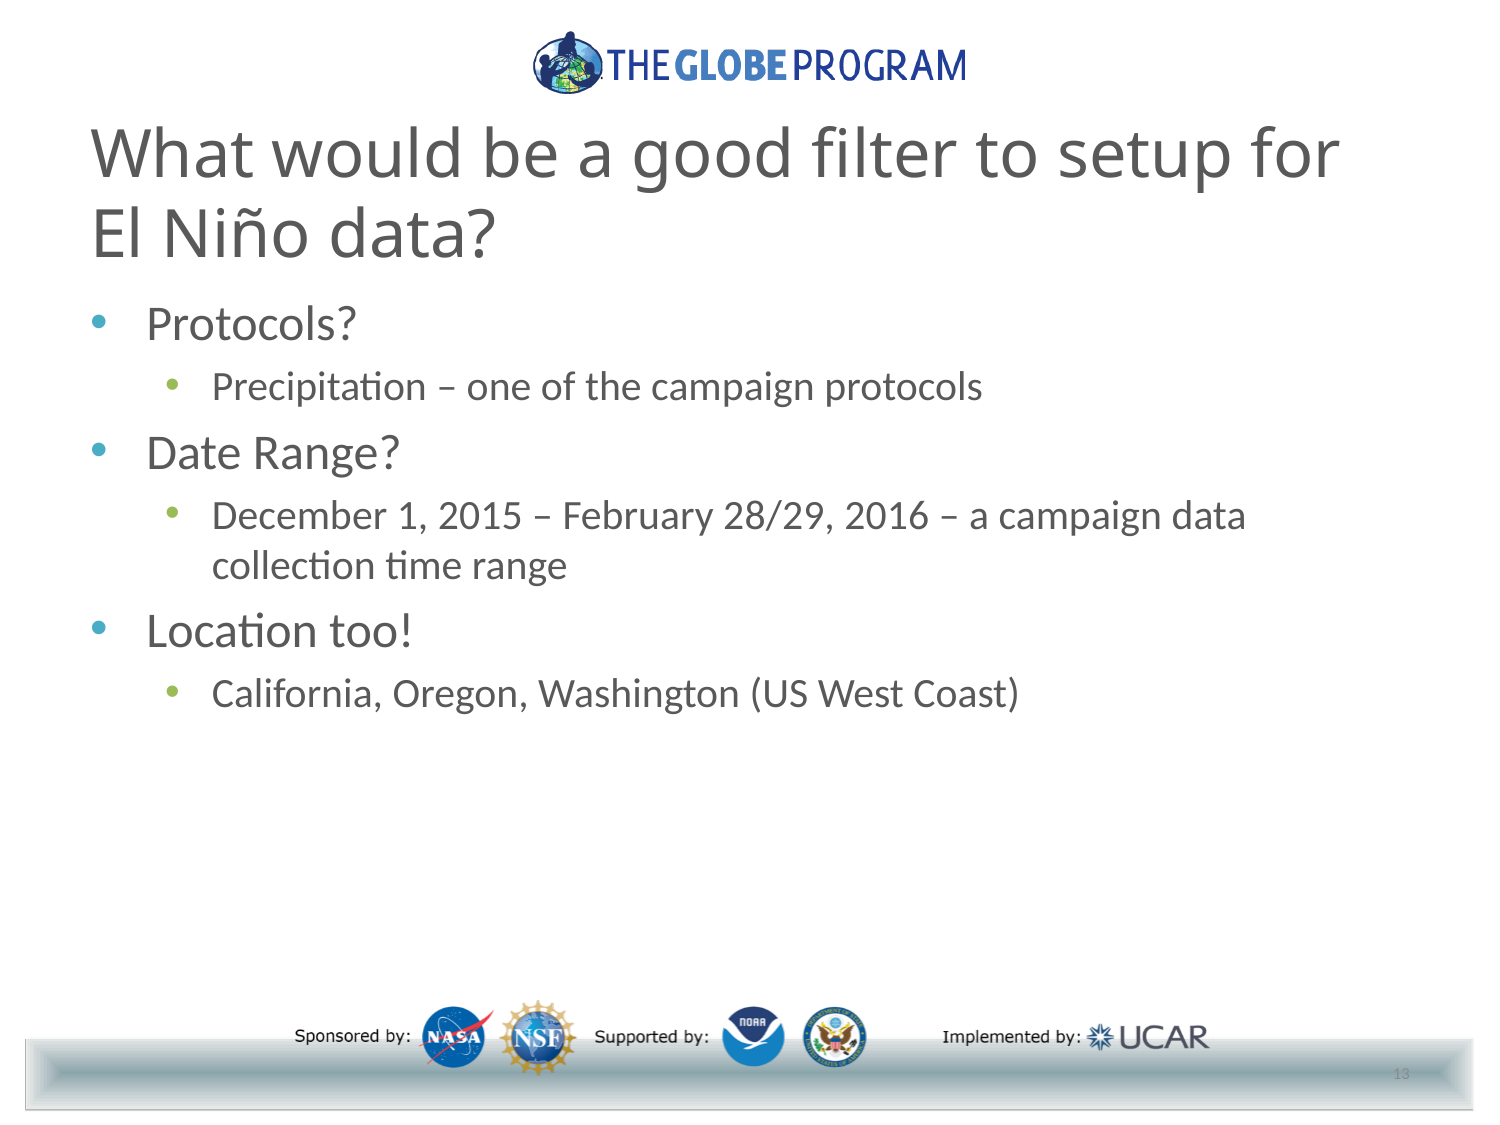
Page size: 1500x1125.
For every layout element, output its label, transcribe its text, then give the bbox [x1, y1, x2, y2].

slide_number <number> [1074, 1042, 1425, 1103]
title What would be a good filter to setup for El Niño data? [75, 119, 1425, 263]
picture [526, 24, 975, 100]
list Protocols? Precipitation – one of the campaign protocols Date Range? December 1, 2015 – February 28/29, 2016 – a campaign data collection time range Location too! California, Oregon, Washington (US West Coast) [75, 283, 1425, 979]
picture [262, 1000, 1238, 1085]
